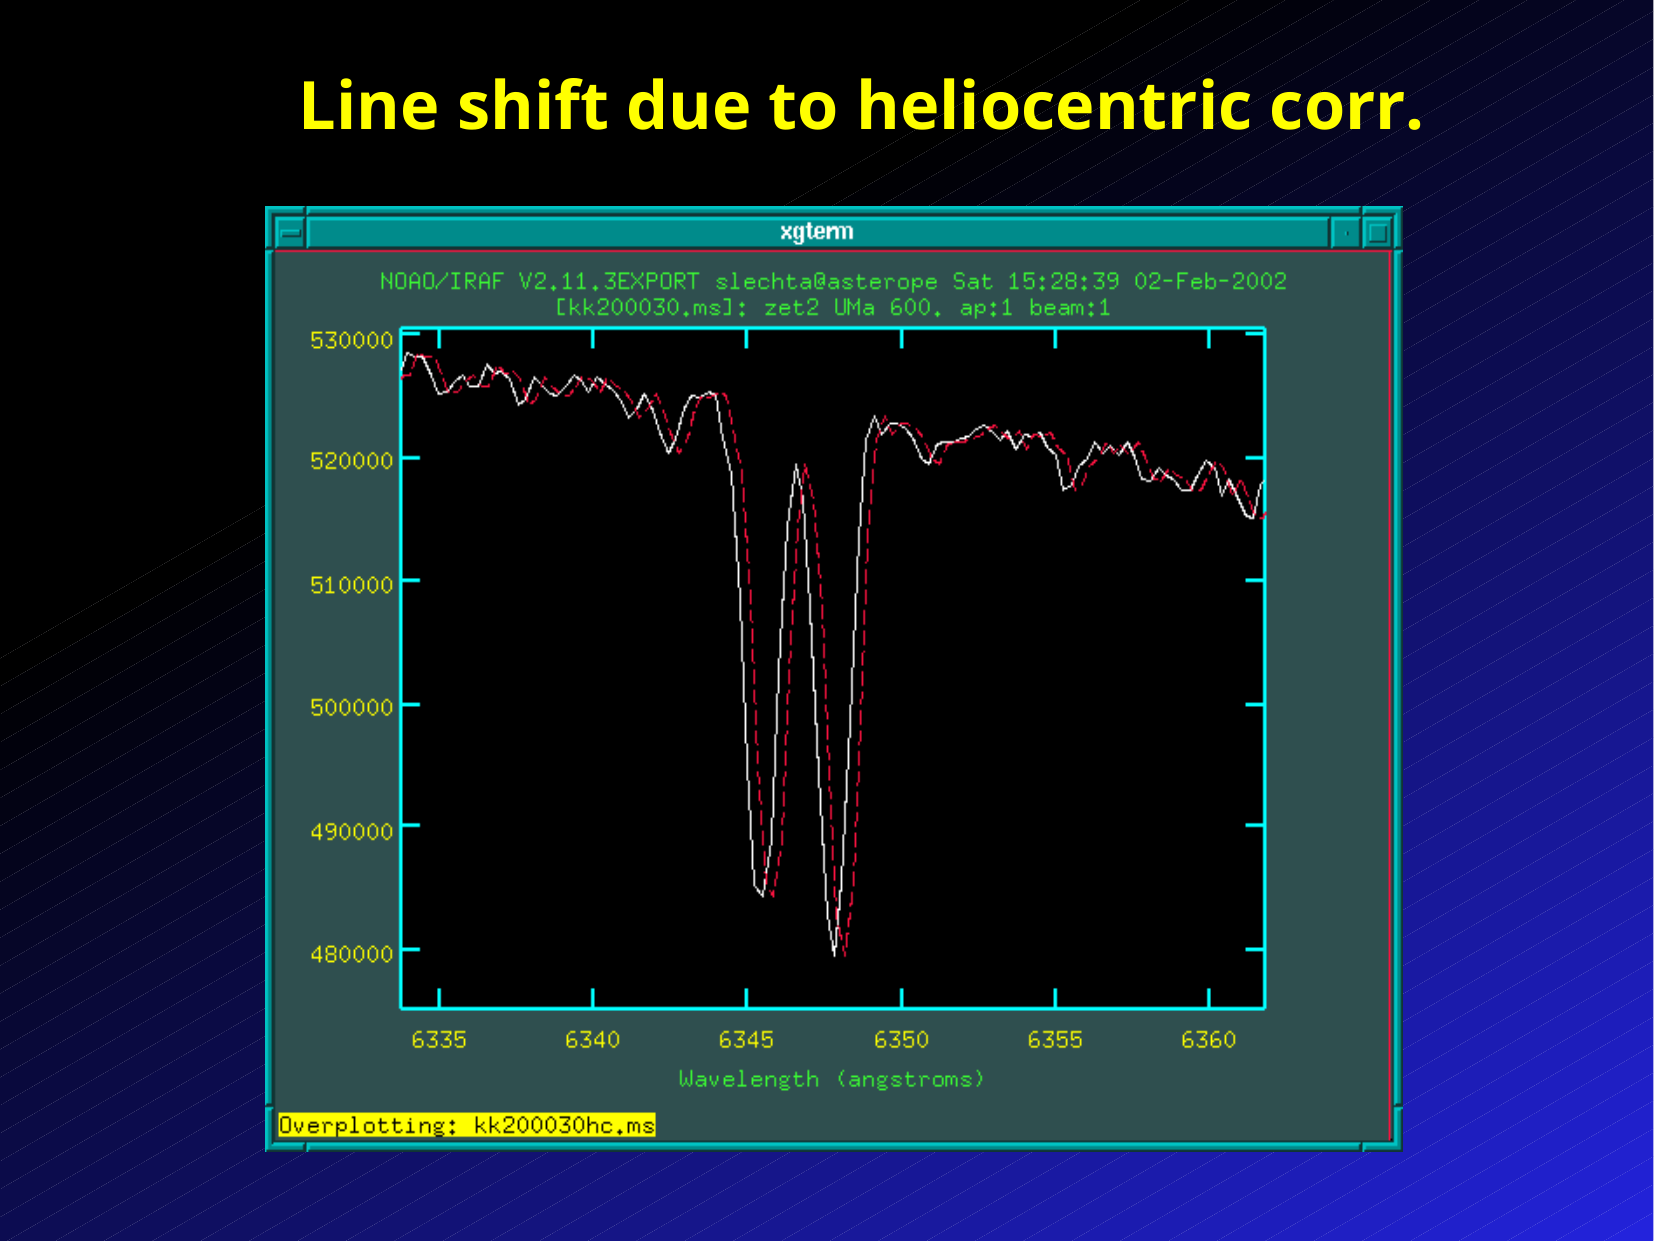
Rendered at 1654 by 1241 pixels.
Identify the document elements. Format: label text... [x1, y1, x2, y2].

picture [265, 208, 1403, 1152]
title Line shift due to heliocentric corr. [118, 0, 1607, 208]
